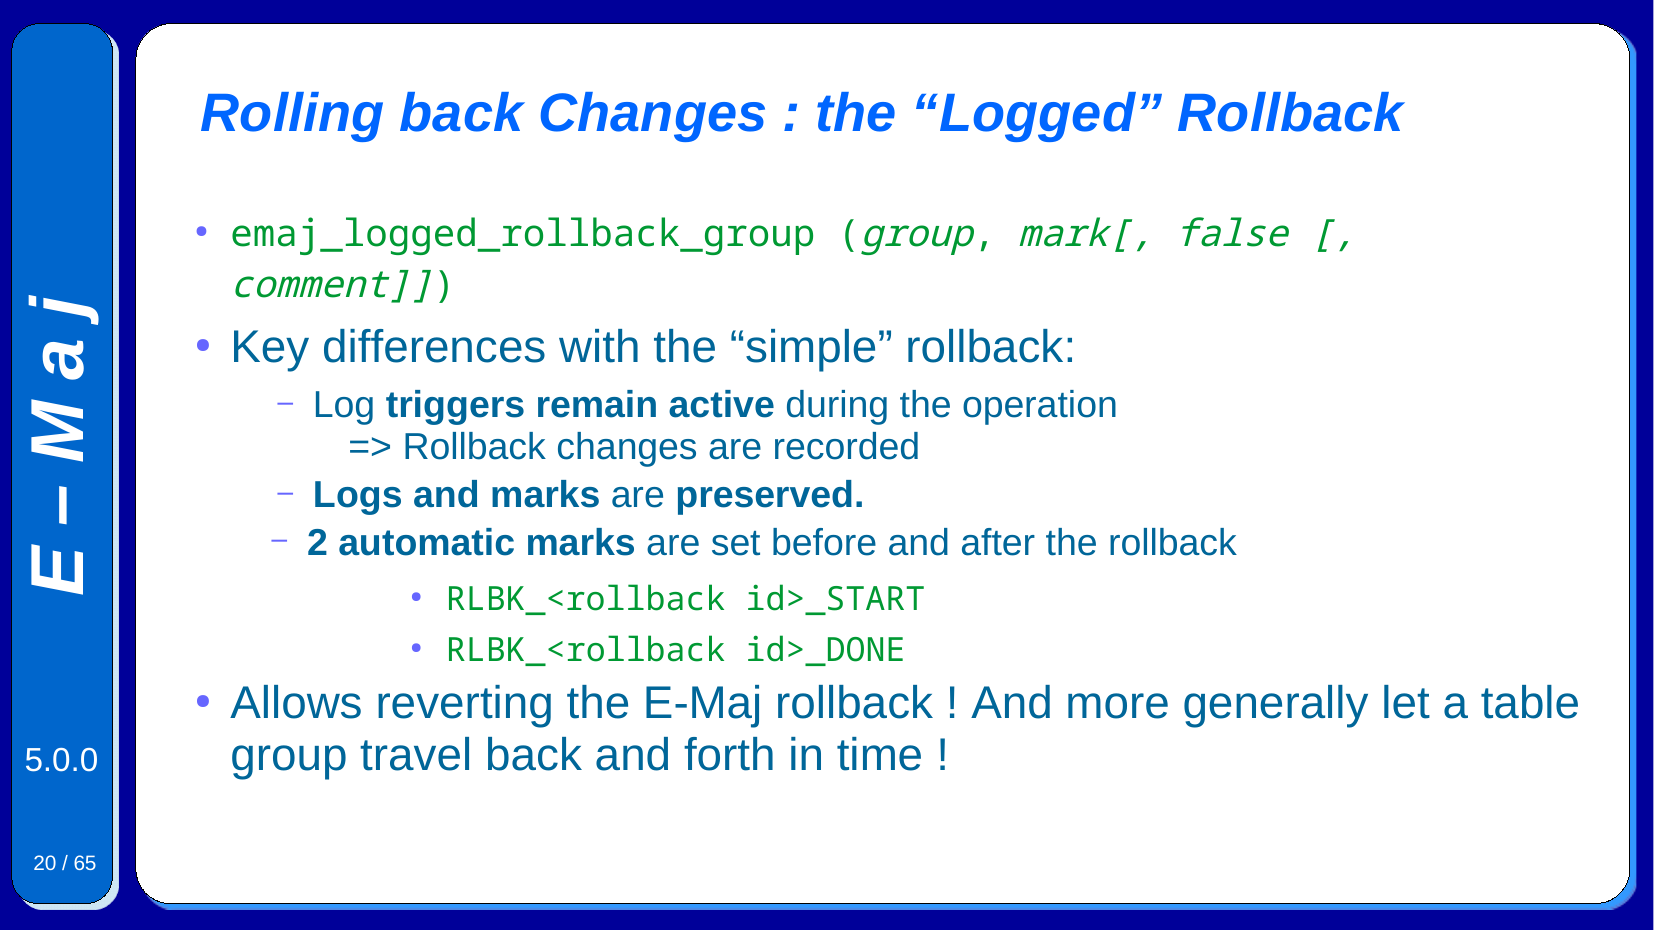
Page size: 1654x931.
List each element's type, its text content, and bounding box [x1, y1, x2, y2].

list emaj_logged_rollback_group (group, mark[, false [, comment]]) Key differences with the “simple” rollback: Log triggers remain active during the operation => Rollback changes are recorded Logs and marks are preserved. 2 automatic marks are set before and after the rollback RLBK_<rollback id>_START RLBK_<rollback id>_DONE Allows reverting the E-Maj rollback ! And more generally let a table group travel back and forth in time ! [177, 206, 1587, 846]
title Rolling back Changes : the “Logged” Rollback [200, 34, 1575, 191]
